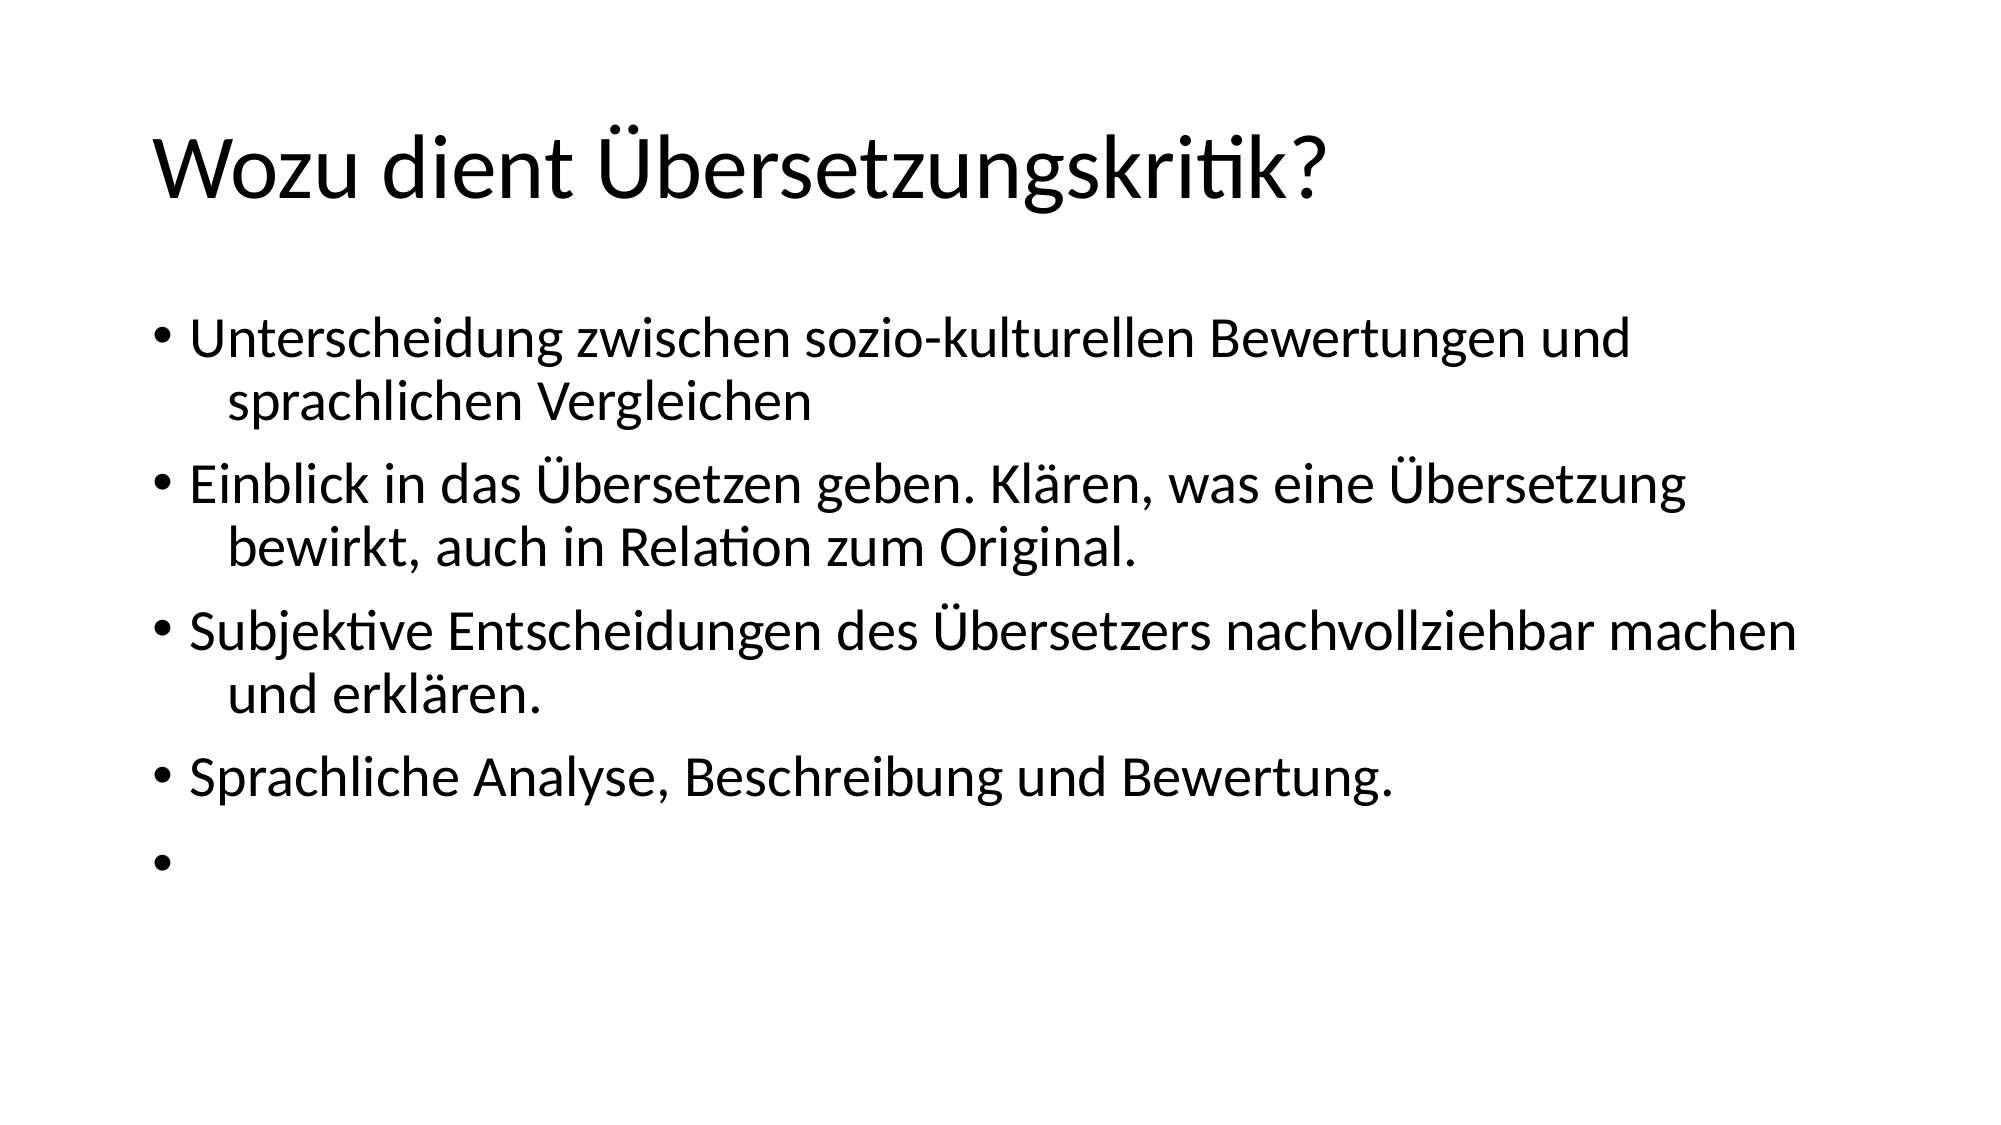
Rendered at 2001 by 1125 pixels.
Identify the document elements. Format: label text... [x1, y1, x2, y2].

title Wozu dient Übersetzungskritik? [137, 59, 1863, 278]
list Unterscheidung zwischen sozio-kulturellen Bewertungen und sprachlichen Vergleichen Einblick in das Übersetzen geben. Klären, was eine Übersetzung bewirkt, auch in Relation zum Original. Subjektive Entscheidungen des Übersetzers nachvollziehbar machen und erklären. Sprachliche Analyse, Beschreibung und Bewertung. [137, 299, 1863, 1014]
